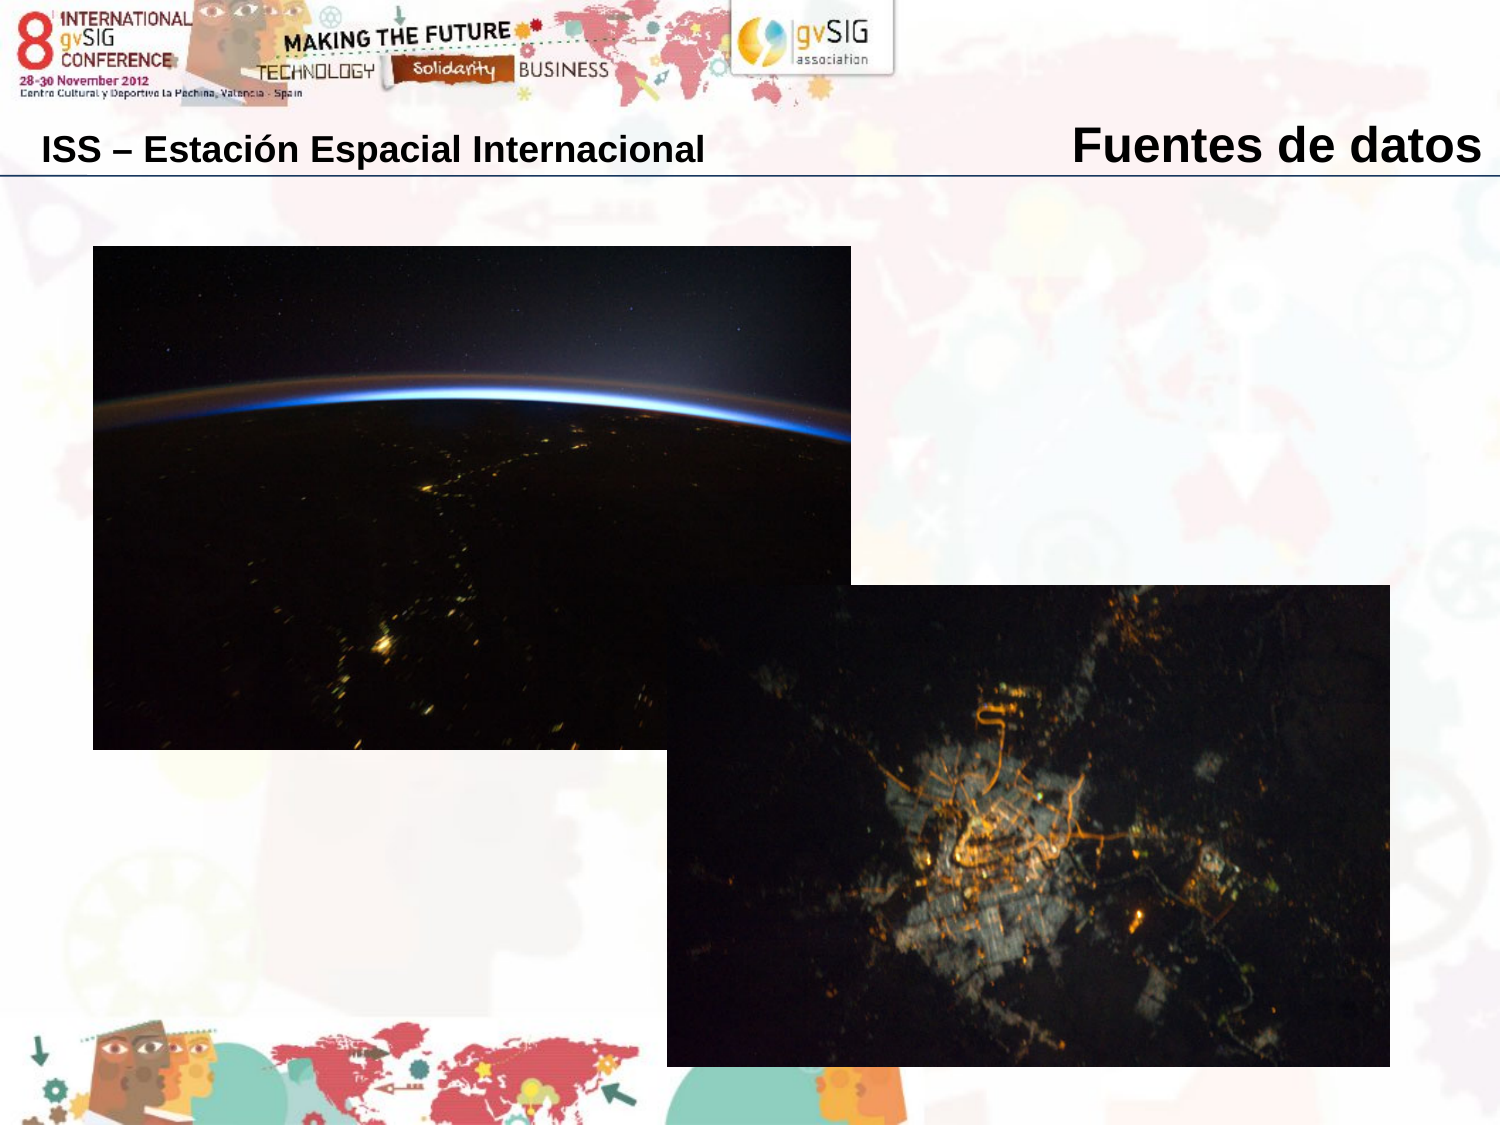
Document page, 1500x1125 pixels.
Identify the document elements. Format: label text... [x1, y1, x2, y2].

picture [0, 177, 1500, 1125]
text_box Fuentes de datos [1057, 177, 1498, 181]
picture [0, 0, 1500, 175]
text_box Fuentes de datos [1057, 105, 1498, 175]
text_box ISS – Estación Espacial Internacional [26, 117, 722, 177]
